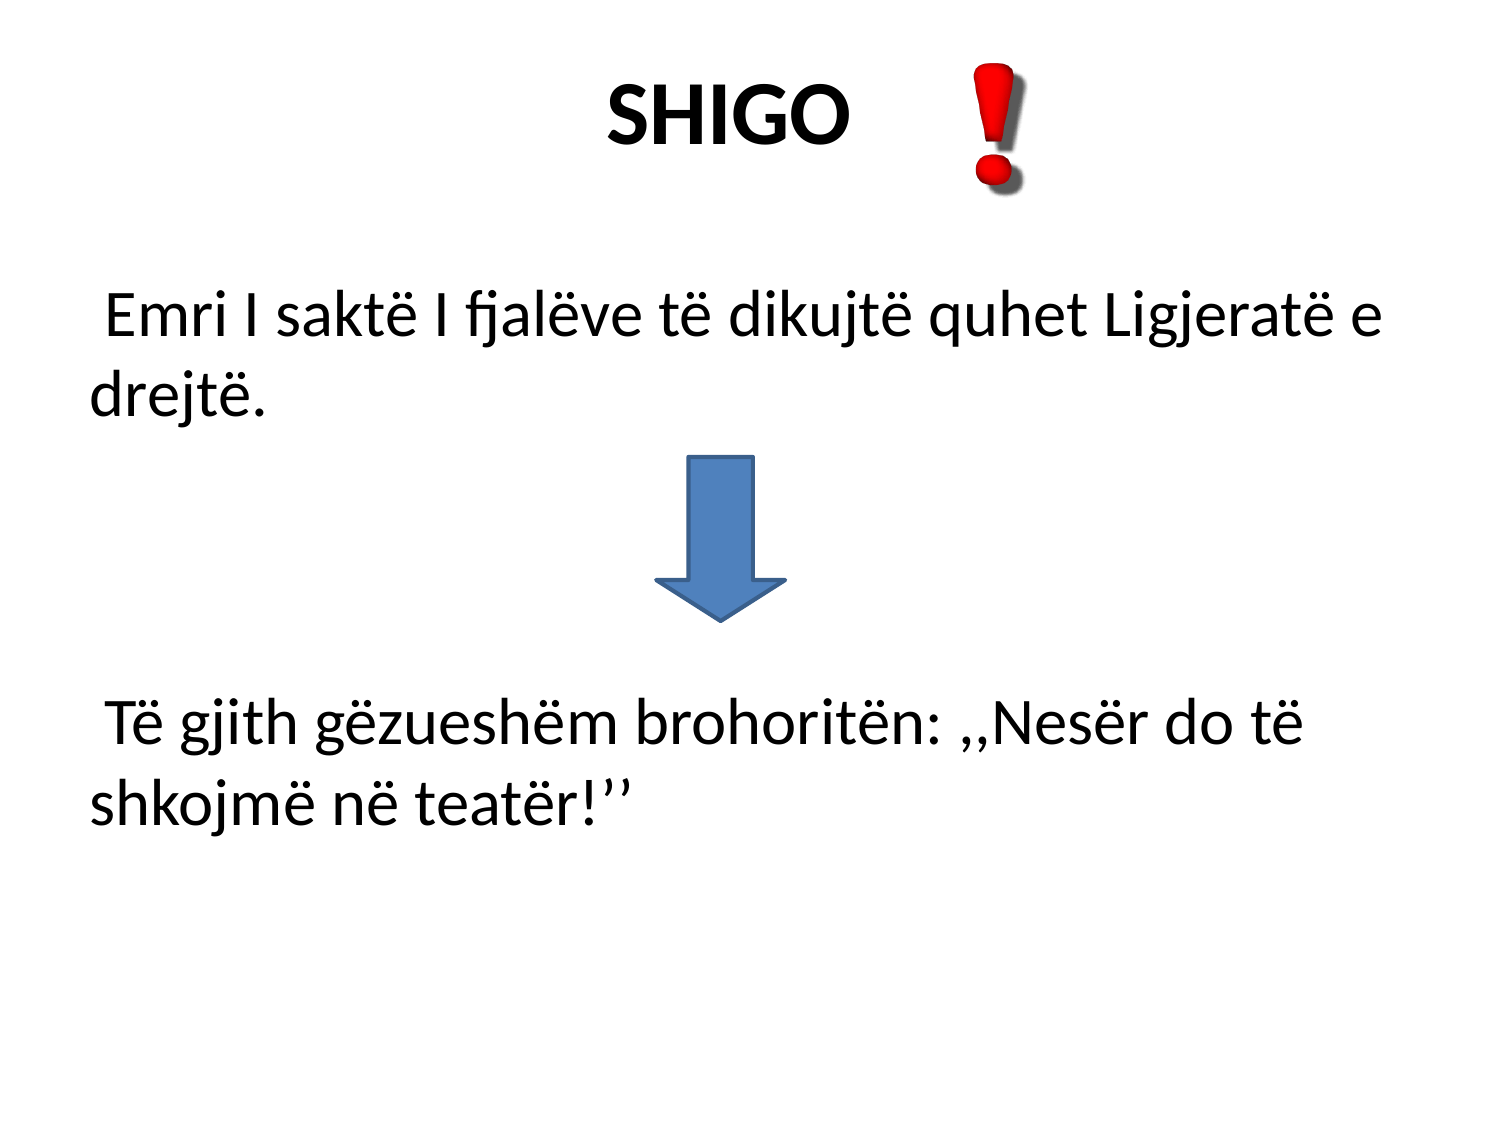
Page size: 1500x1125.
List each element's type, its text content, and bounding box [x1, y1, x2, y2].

text_box [656, 456, 786, 622]
title SHIGO [75, 45, 1425, 233]
list Emri I saktë I fjalëve të dikujtë quhet Ligjeratë e drejtë. Të gjith gëzueshëm brohoritën: ,,Nesër do të shkojmë në teatër!’’ [75, 262, 1425, 1005]
picture [914, 58, 1079, 201]
